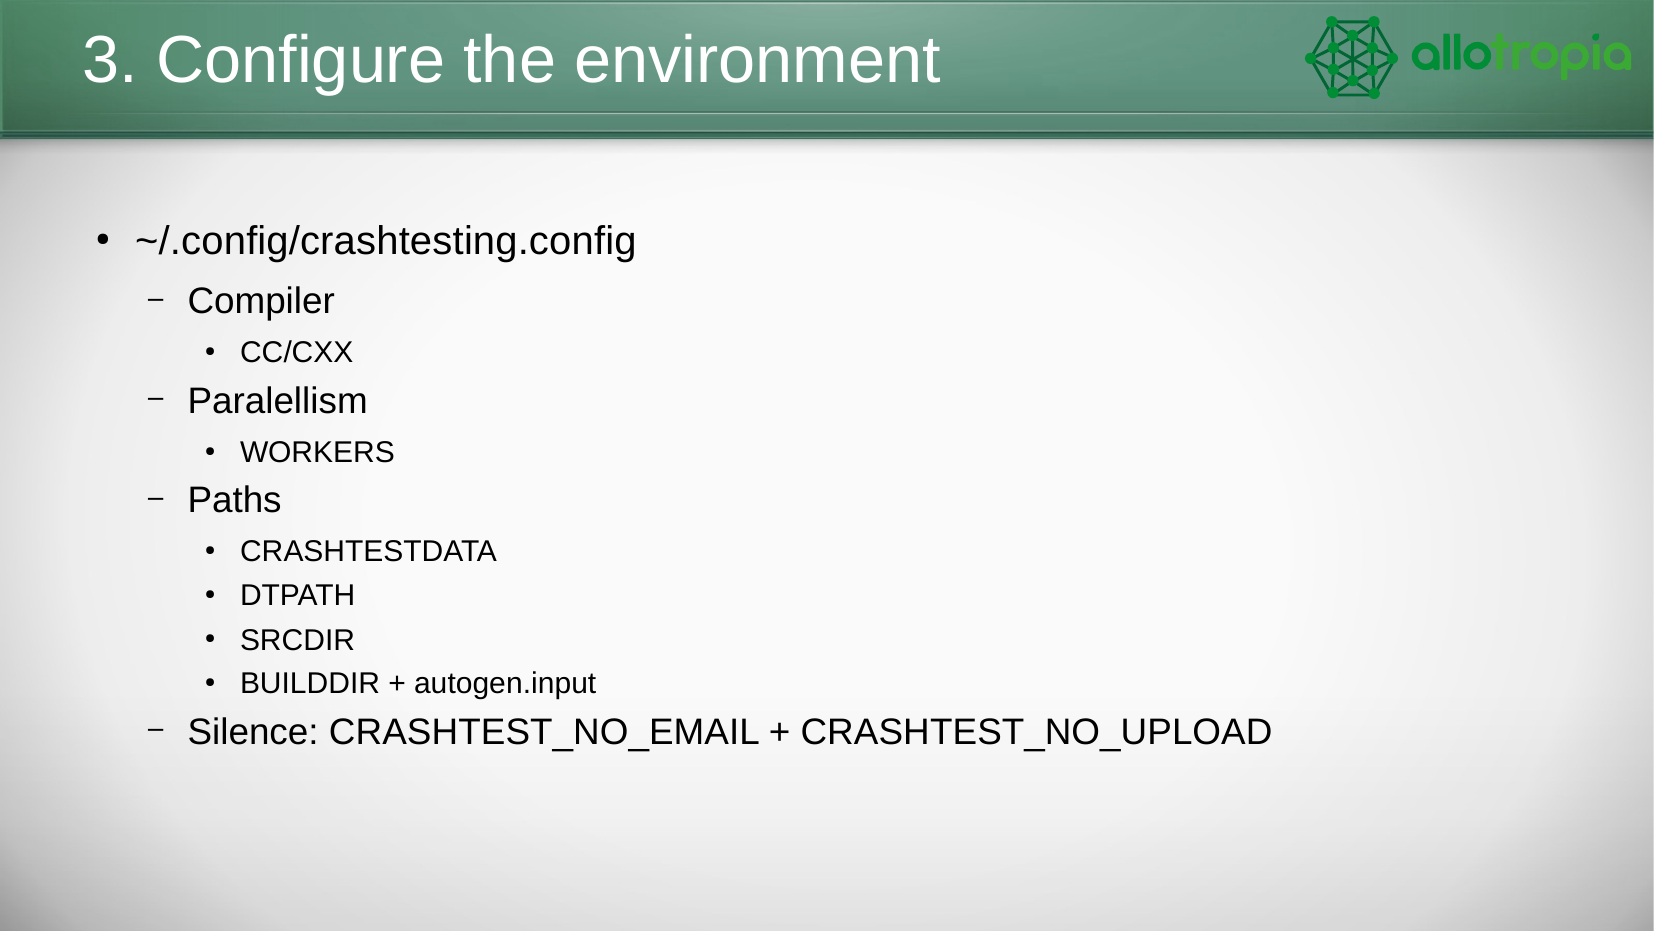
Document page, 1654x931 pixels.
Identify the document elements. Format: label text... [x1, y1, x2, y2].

title 3. Configure the environment [82, 0, 1235, 133]
picture [0, 0, 1654, 931]
list ~/.config/crashtesting.config Compiler CC/CXX Paralellism WORKERS Paths CRASHTESTDATA DTPATH SRCDIR BUILDDIR + autogen.input Silence: CRASHTEST_NO_EMAIL + CRASHTEST_NO_UPLOAD [82, 217, 1571, 758]
